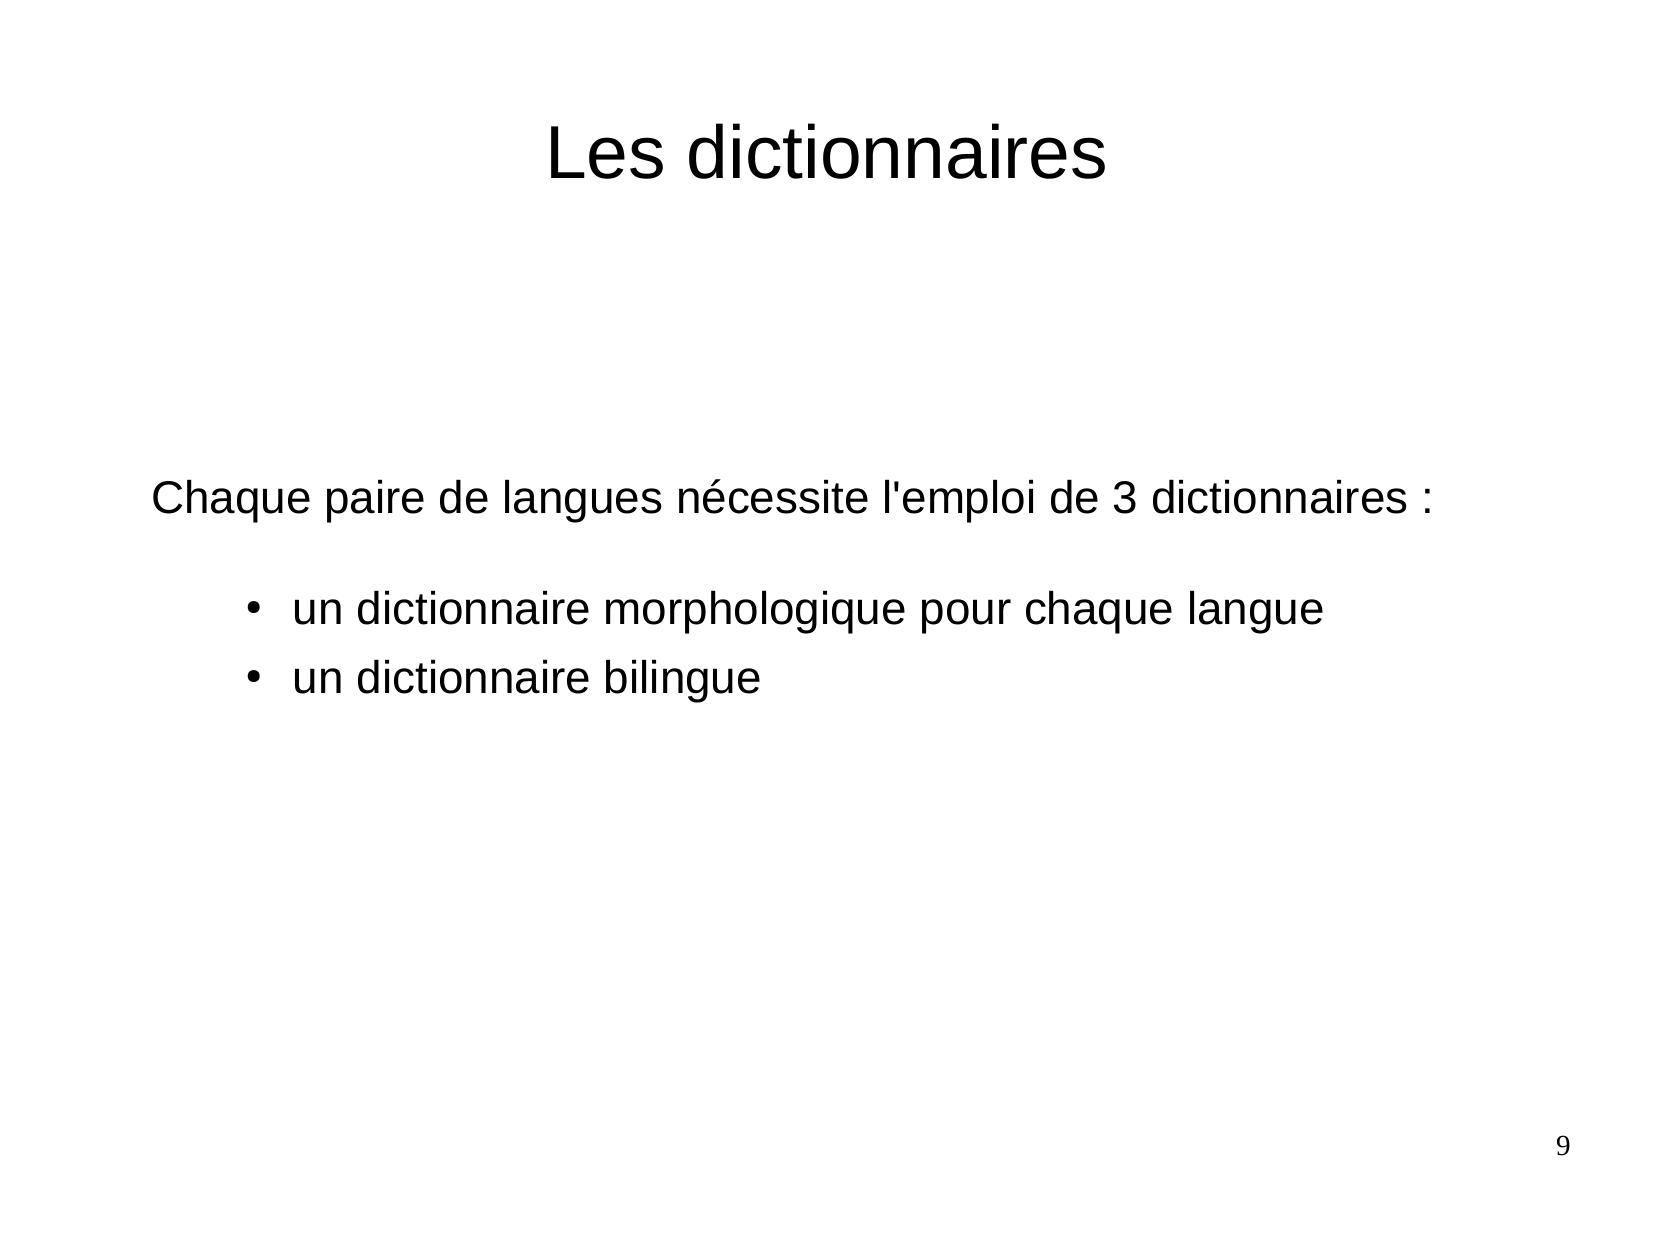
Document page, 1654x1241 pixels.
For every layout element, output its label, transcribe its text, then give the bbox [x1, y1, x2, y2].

title Les dictionnaires [82, 49, 1571, 257]
list Chaque paire de langues nécessite l'emploi de 3 dictionnaires : un dictionnaire morphologique pour chaque langue un dictionnaire bilingue [80, 472, 1536, 821]
